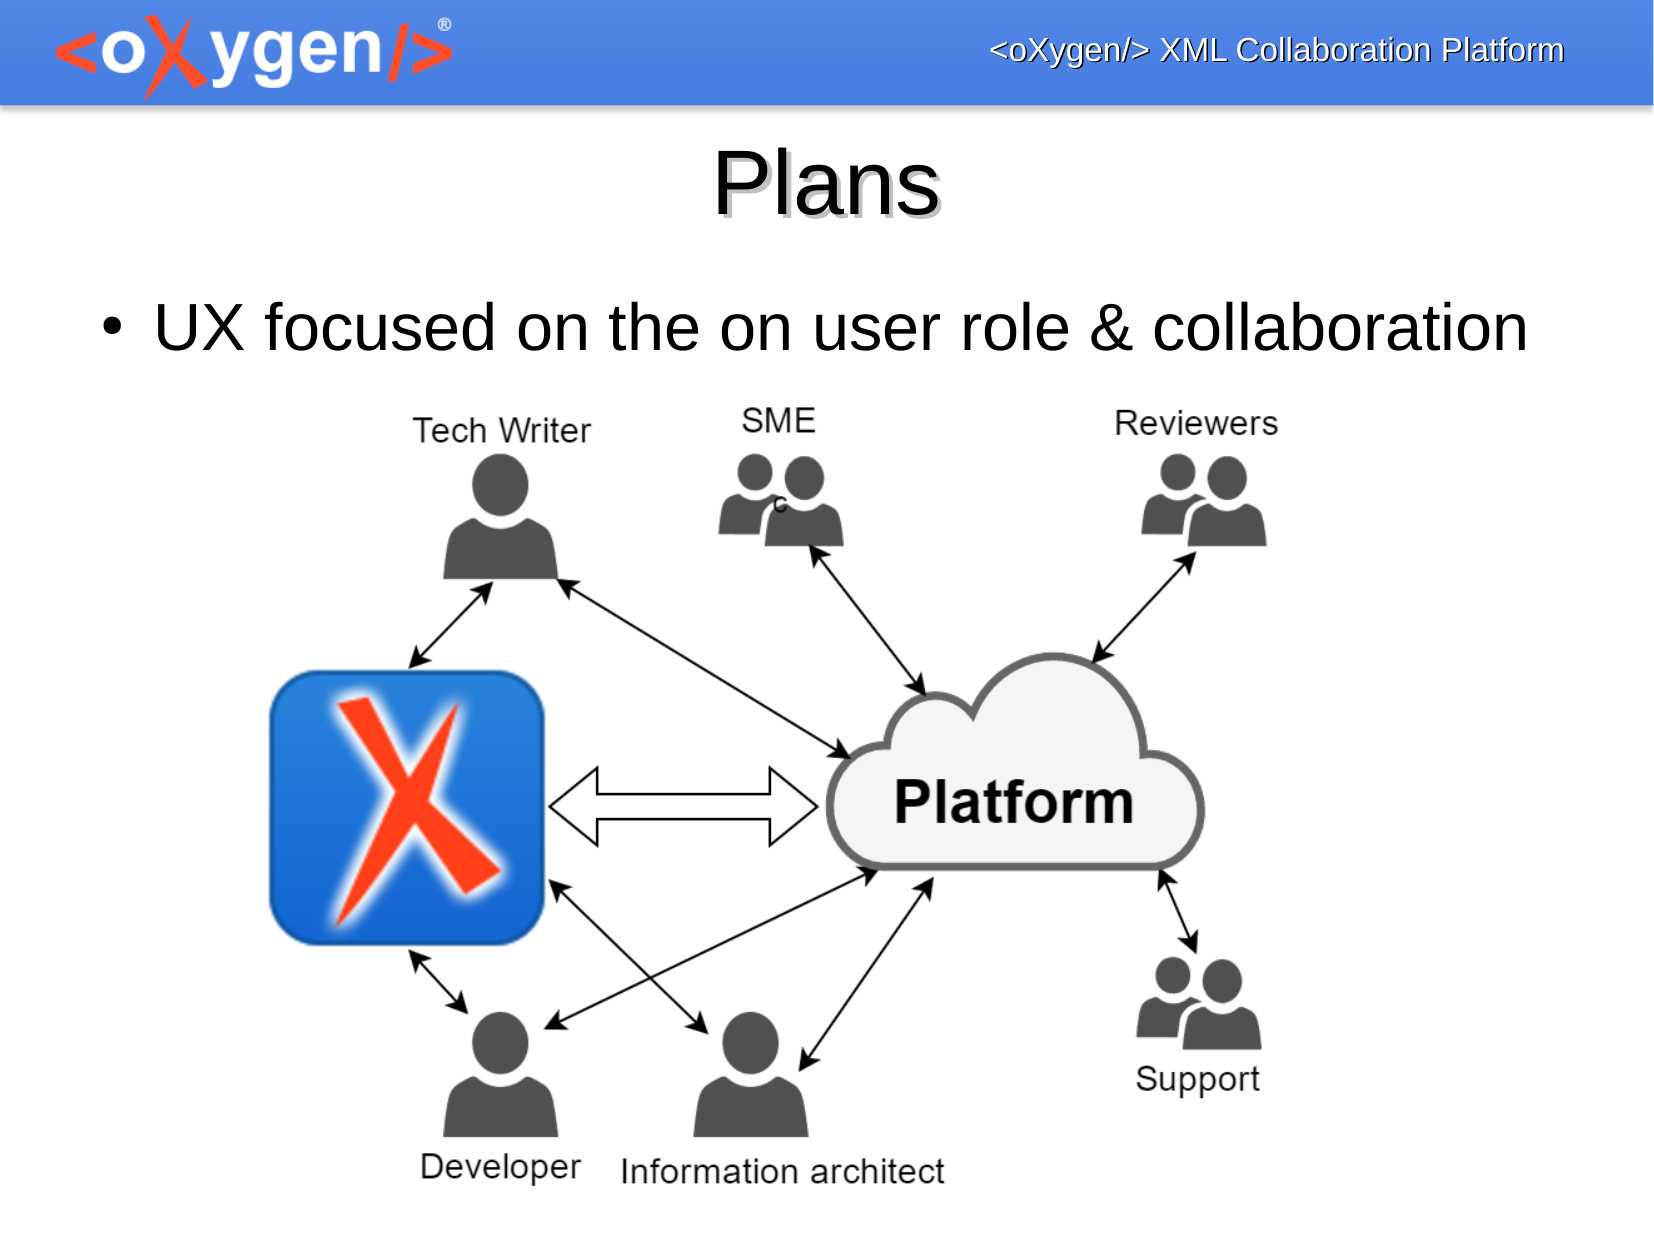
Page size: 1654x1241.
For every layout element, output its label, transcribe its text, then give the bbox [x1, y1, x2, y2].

list UX focused on the on user role & collaboration [82, 290, 1571, 398]
picture [267, 385, 1328, 1191]
title Plans [82, 78, 1571, 287]
picture [0, 0, 1654, 119]
